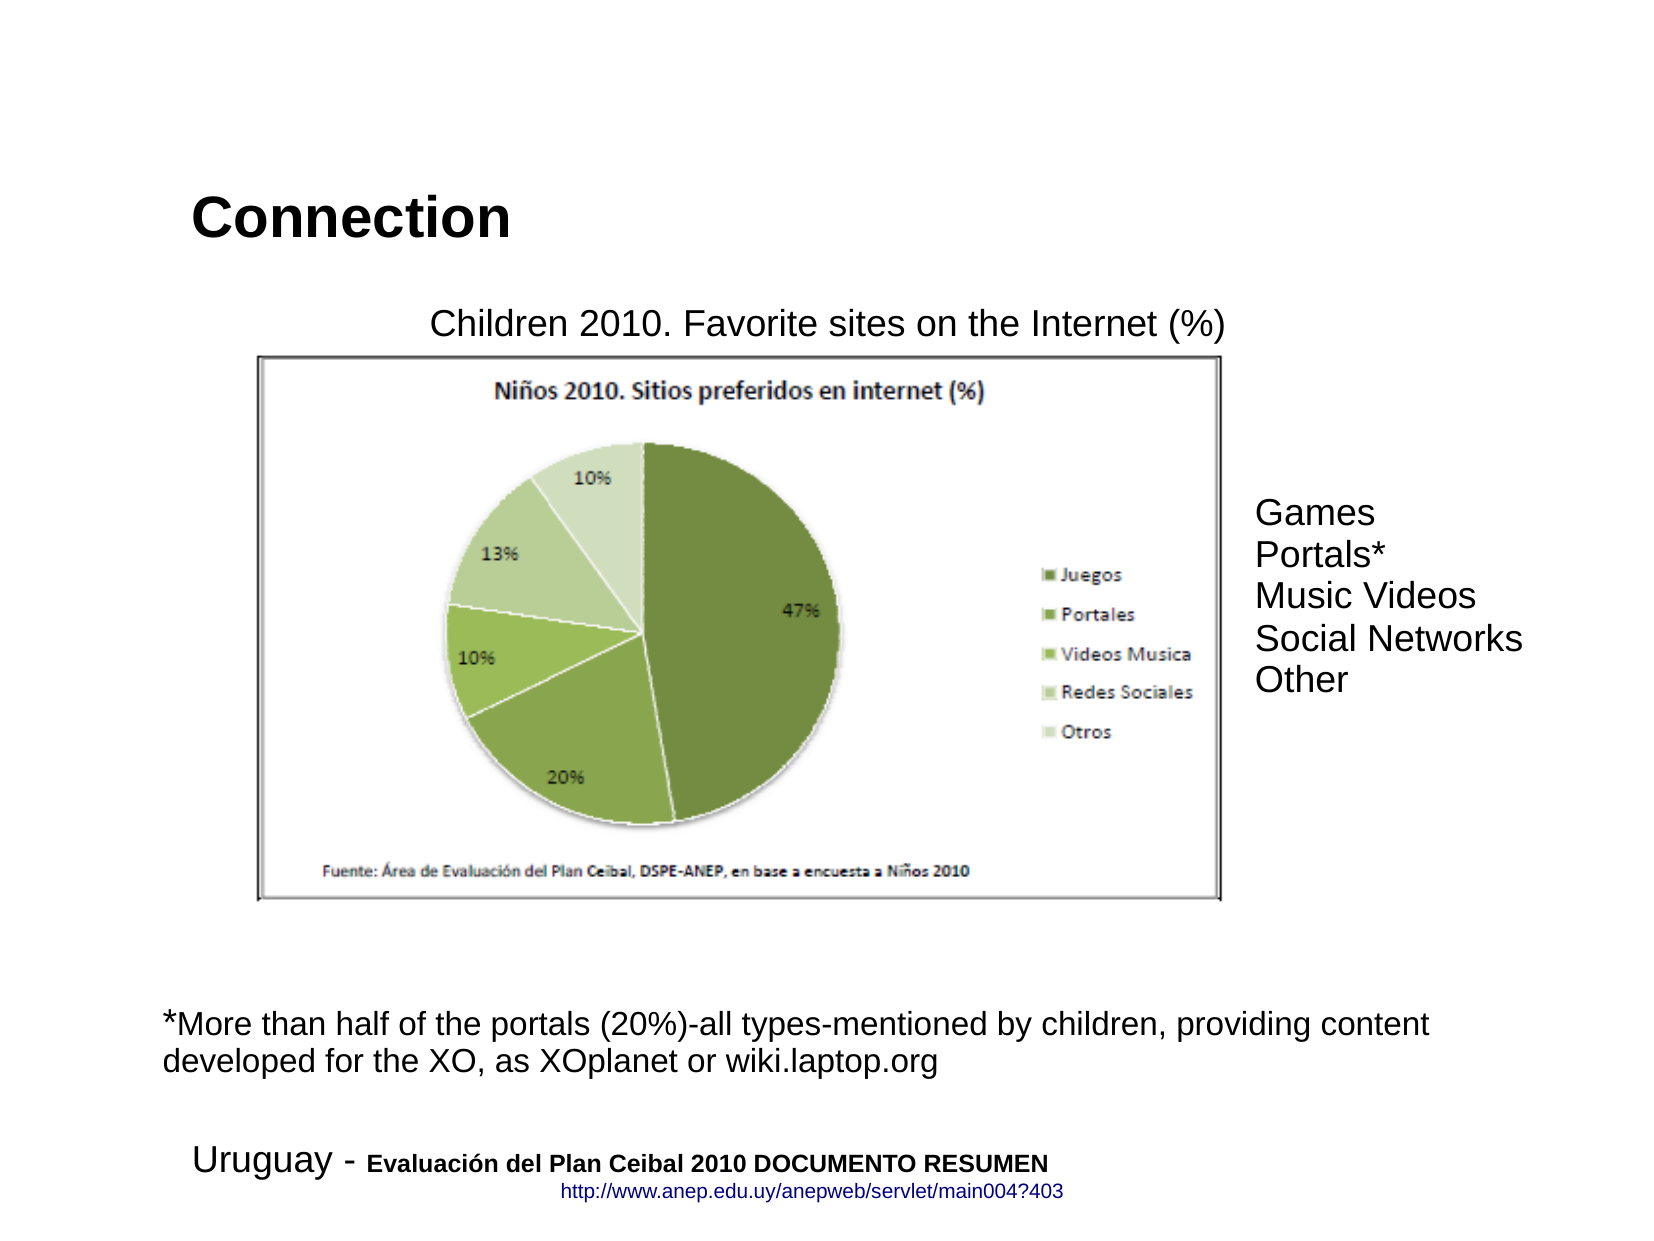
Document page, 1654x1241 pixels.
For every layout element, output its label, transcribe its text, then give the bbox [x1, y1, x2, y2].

picture [236, 341, 1233, 916]
text_box Children 2010. Favorite sites on the Internet (%) [414, 295, 1506, 395]
text_box Games Portals* Music Videos Social Networks Other [1240, 483, 1595, 709]
text_box Uruguay - Evaluación del Plan Ceibal 2010 DOCUMENTO RESUMEN http://www.anep.edu.uy/anepweb/servlet/main004?403 [177, 1130, 1447, 1211]
text_box Connection [177, 177, 1418, 259]
text_box *More than half of the portals (20%)-all types-mentioned by children, providing content developed for the XO, as XOplanet or wiki.laptop.org [147, 993, 1595, 1093]
